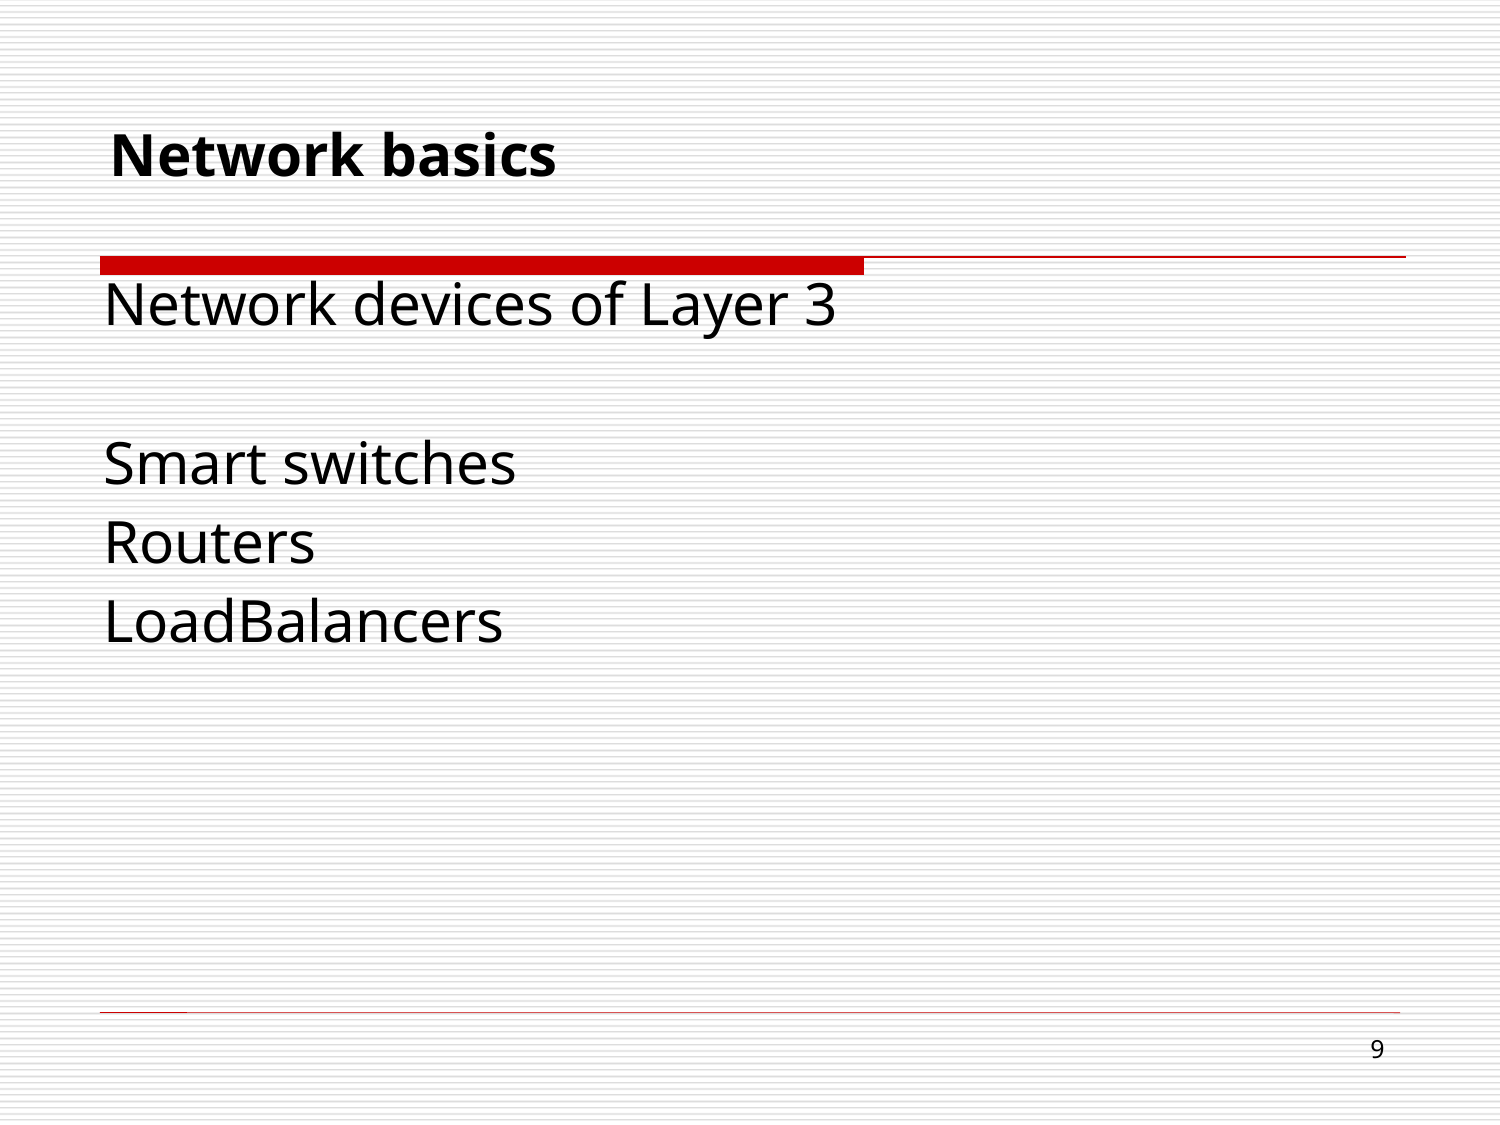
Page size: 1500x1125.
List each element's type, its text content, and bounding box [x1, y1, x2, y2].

title Network basics [95, 57, 1371, 201]
text_box Network devices of Layer 3 Smart switches Routers LoadBalancers [88, 155, 1364, 668]
picture [0, 0, 1500, 1125]
